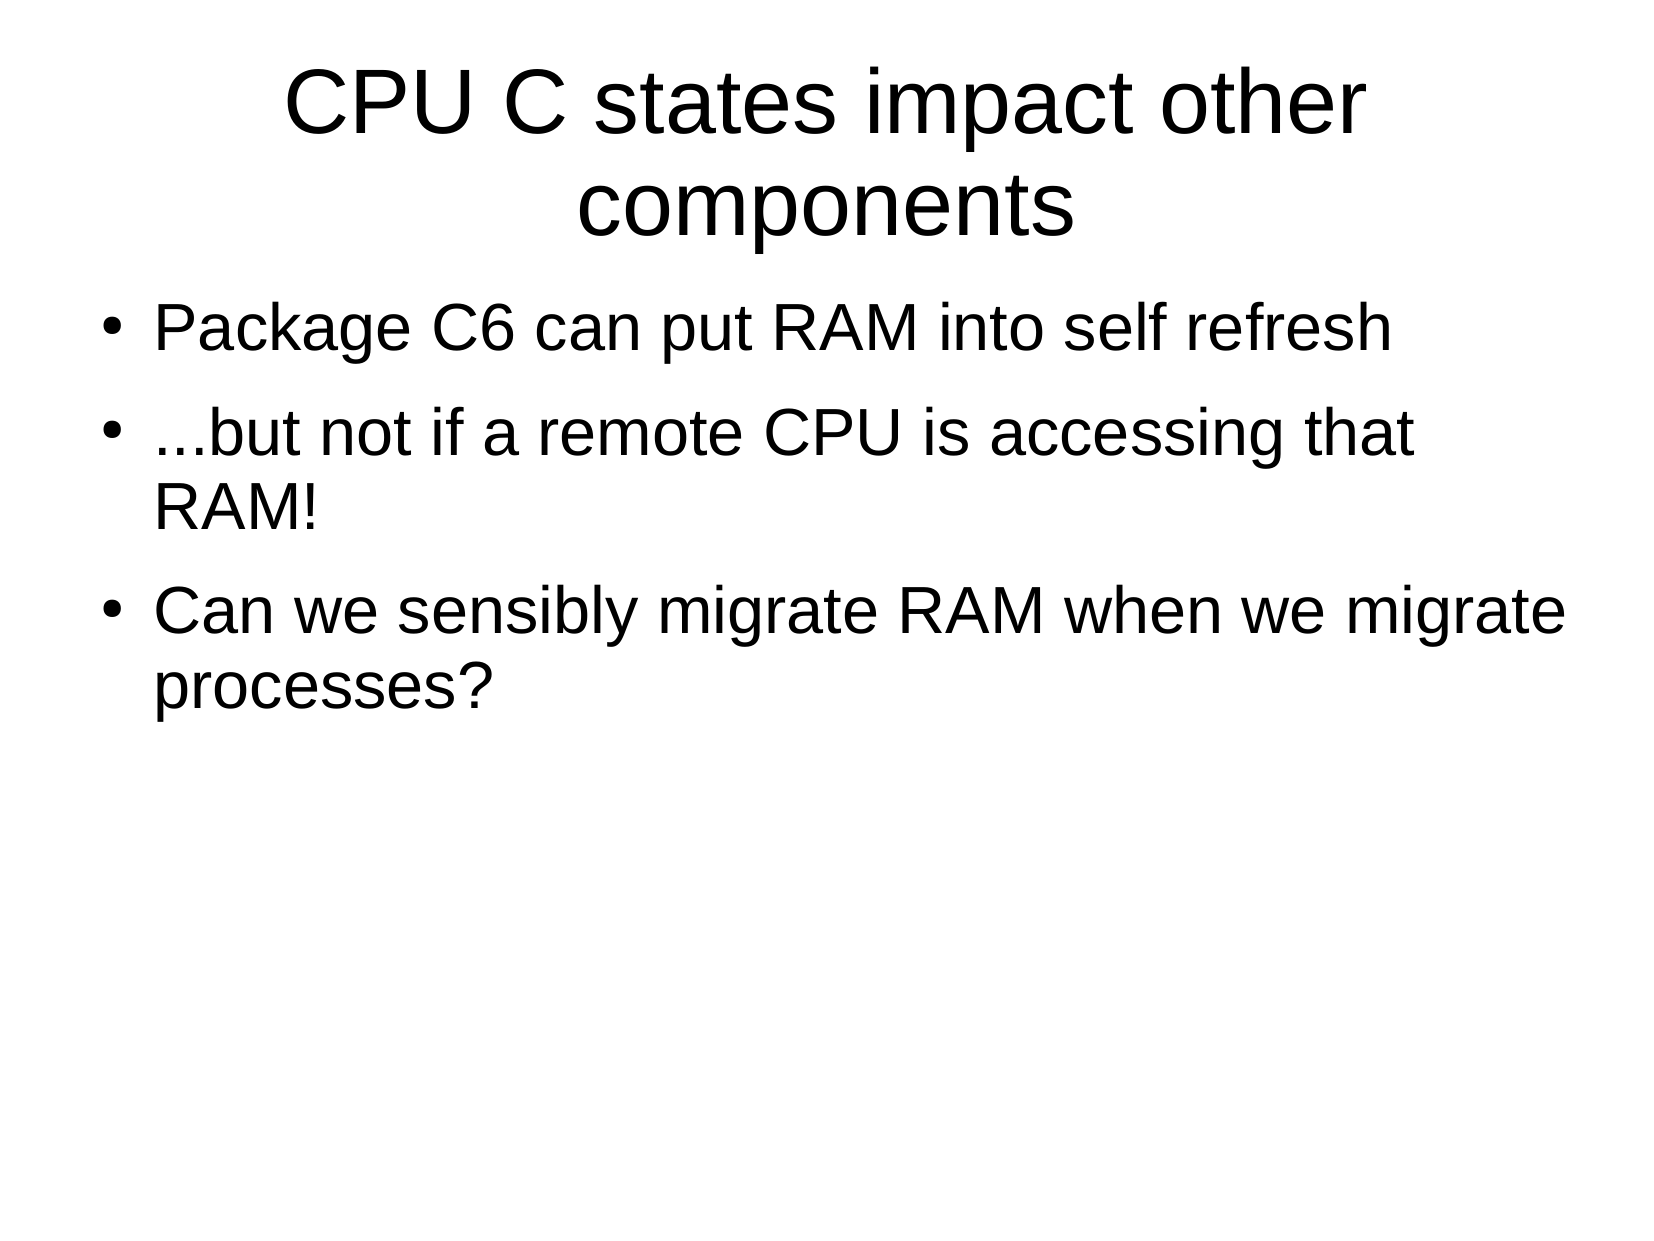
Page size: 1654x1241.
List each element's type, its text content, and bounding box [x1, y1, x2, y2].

title CPU C states impact other components [82, 49, 1571, 257]
list Package C6 can put RAM into self refresh ...but not if a remote CPU is accessing that RAM! Can we sensibly migrate RAM when we migrate processes? [82, 290, 1571, 1109]
